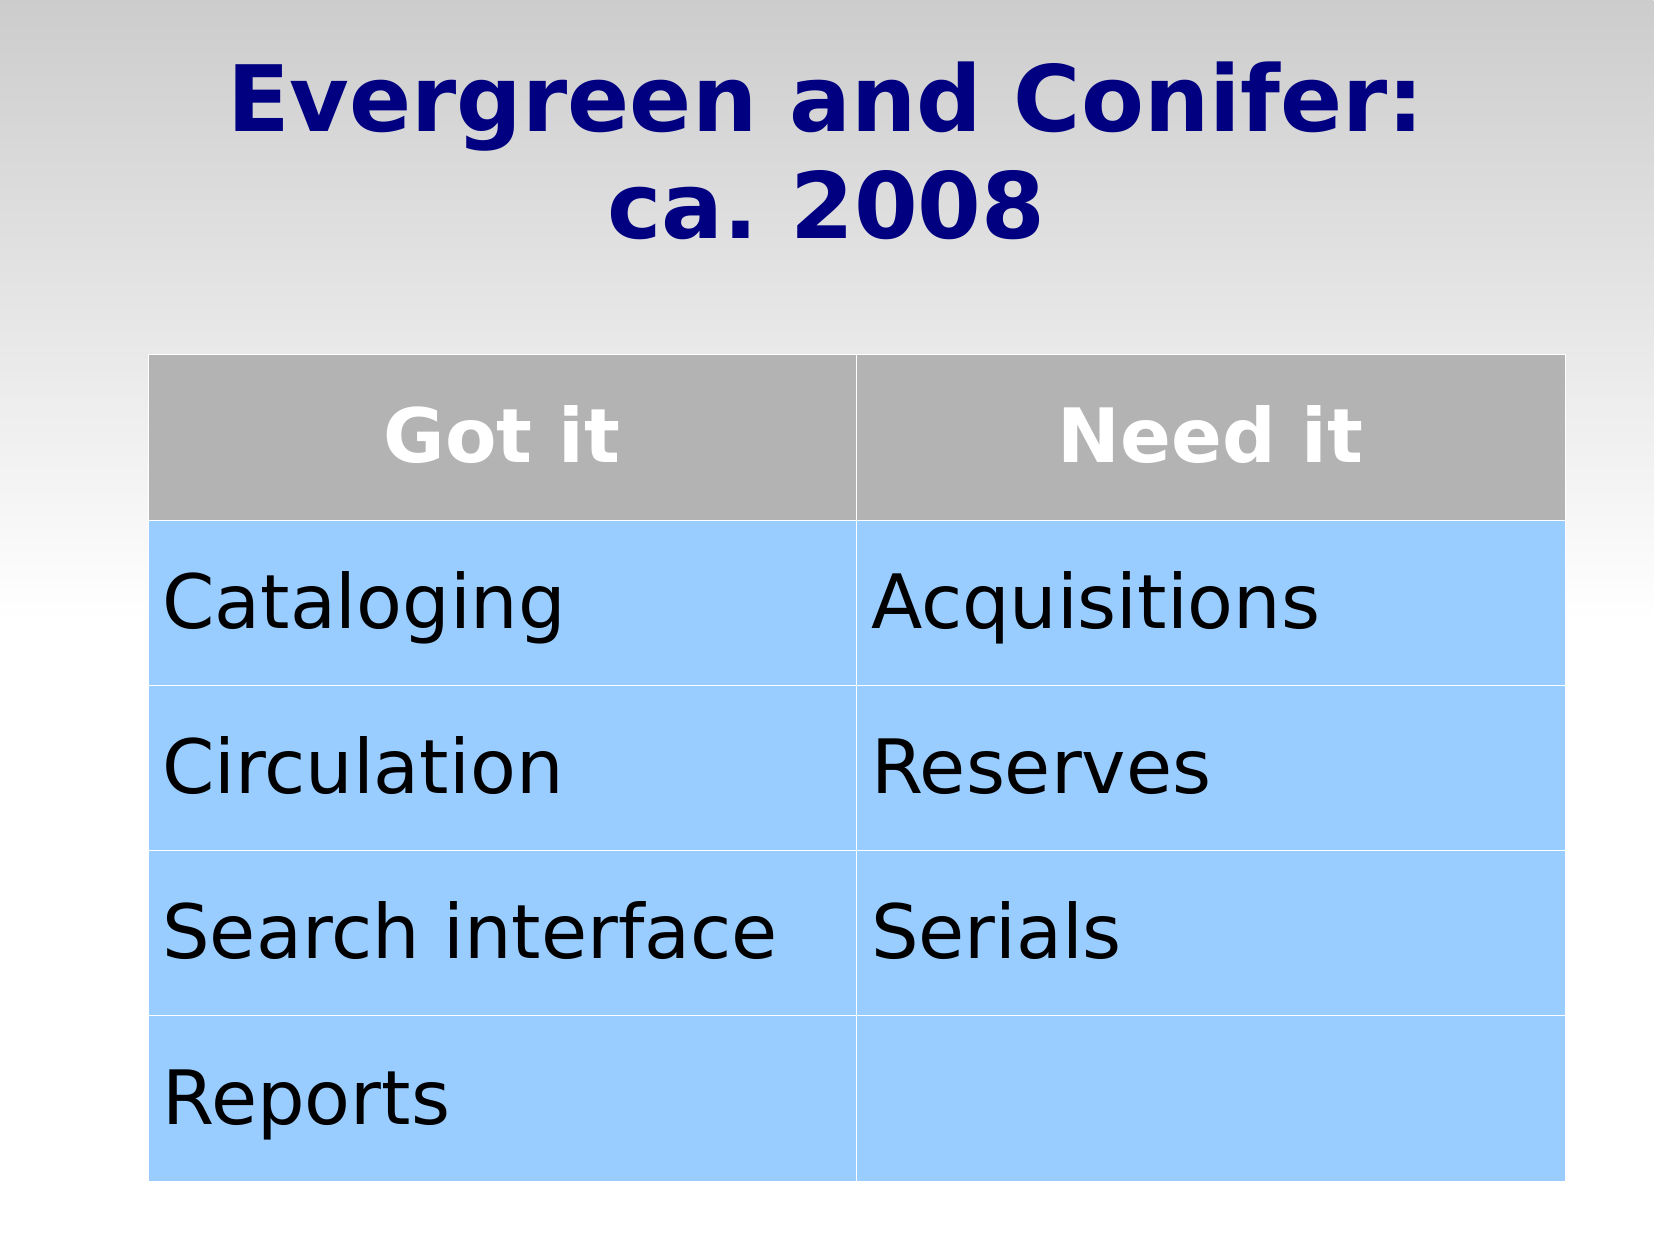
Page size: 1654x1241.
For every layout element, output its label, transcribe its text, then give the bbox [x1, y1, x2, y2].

table_cell Circulation [149, 686, 856, 850]
table_header Got it [149, 355, 856, 520]
title Evergreen and Conifer: ca. 2008 [82, 45, 1571, 261]
table_cell Search interface [149, 851, 856, 1015]
table_cell Serials [857, 851, 1565, 1015]
table_cell Reserves [857, 686, 1565, 850]
text_box [82, 290, 1571, 1109]
table_cell Acquisitions [857, 521, 1565, 685]
table_header Need it [857, 355, 1565, 520]
table_cell Cataloging [149, 521, 856, 685]
table_cell Reports [149, 1016, 856, 1181]
table_cell [857, 1016, 1565, 1181]
